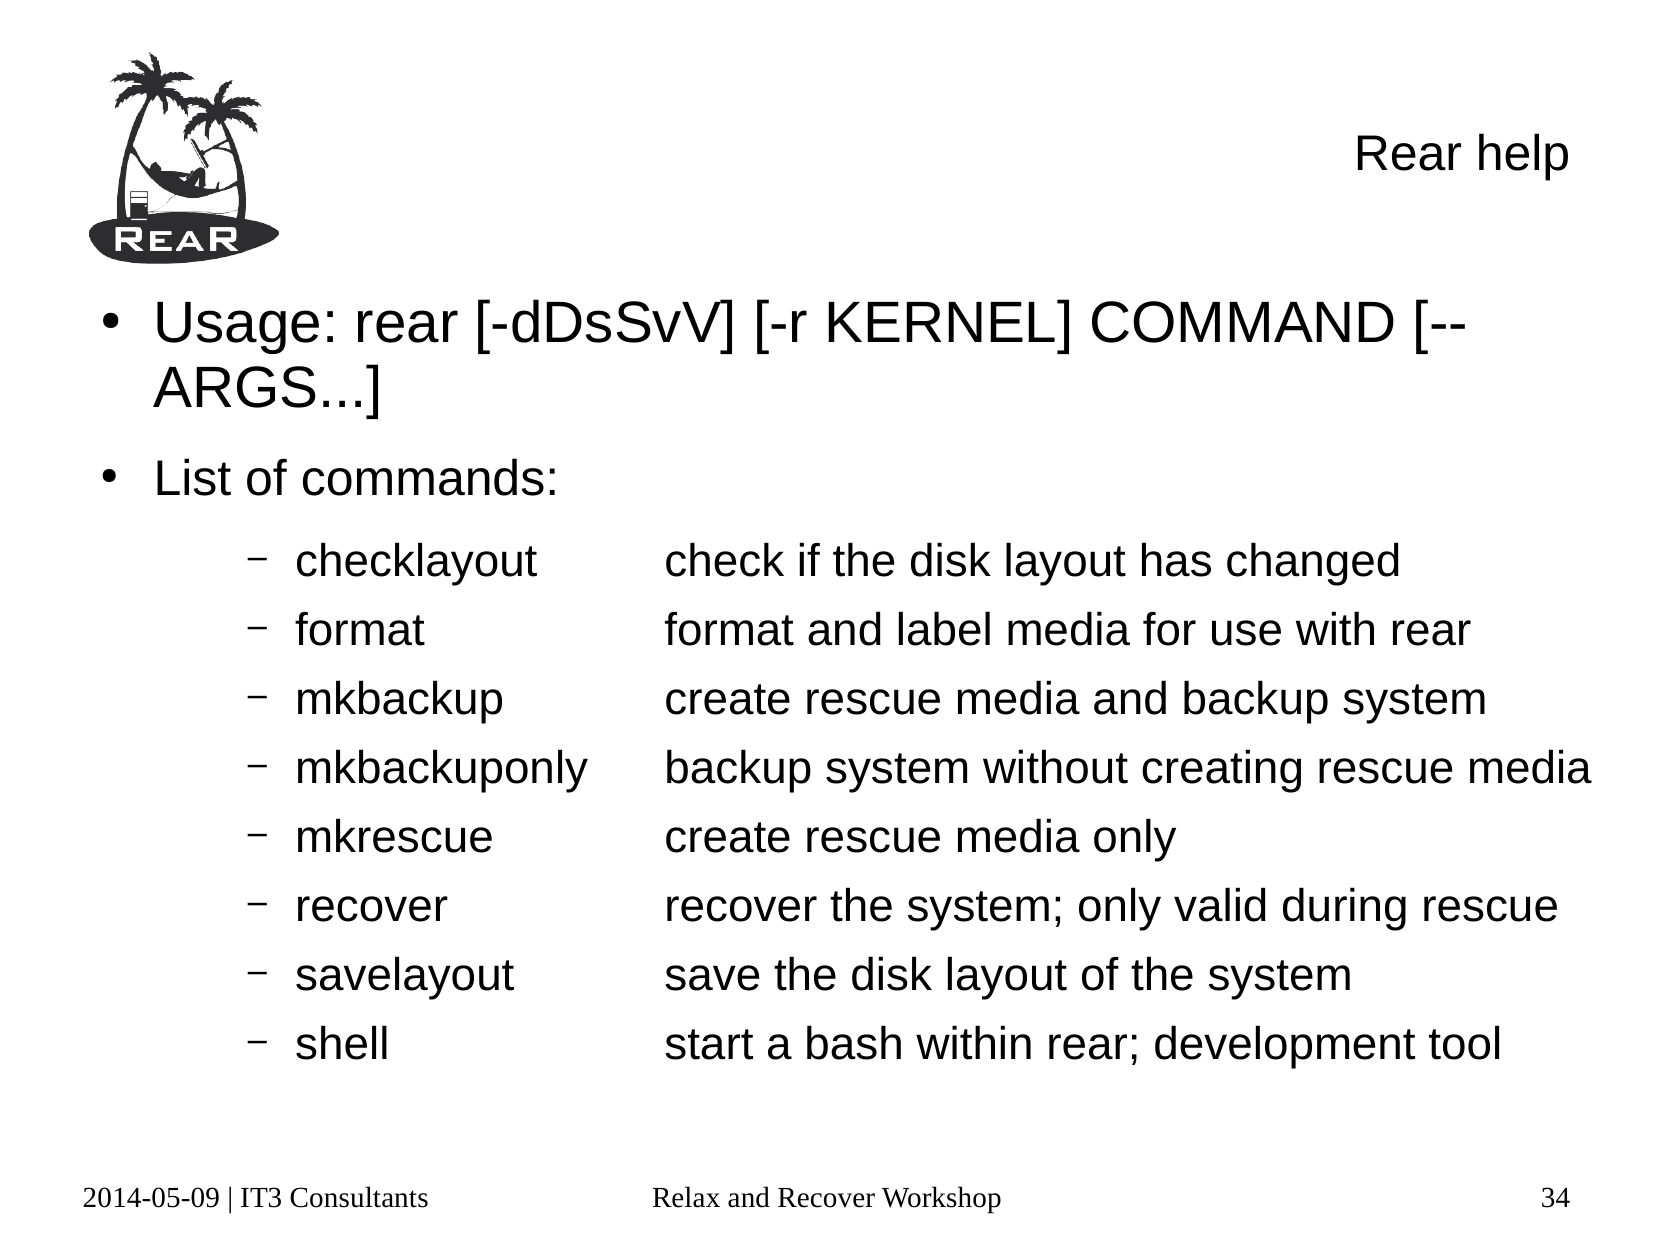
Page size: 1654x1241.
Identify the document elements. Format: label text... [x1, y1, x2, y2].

picture [88, 52, 279, 266]
title Rear help [295, 49, 1571, 257]
list Usage: rear [-dDsSvV] [-r KERNEL] COMMAND [-- ARGS...] List of commands: checklayout check if the disk layout has changed format format and label media for use with rear mkbackup create rescue media and backup system mkbackuponly backup system without creating rescue media mkrescue create rescue media only recover recover the system; only valid during rescue savelayout save the disk layout of the system shell start a bash within rear; development tool [82, 290, 1653, 1152]
